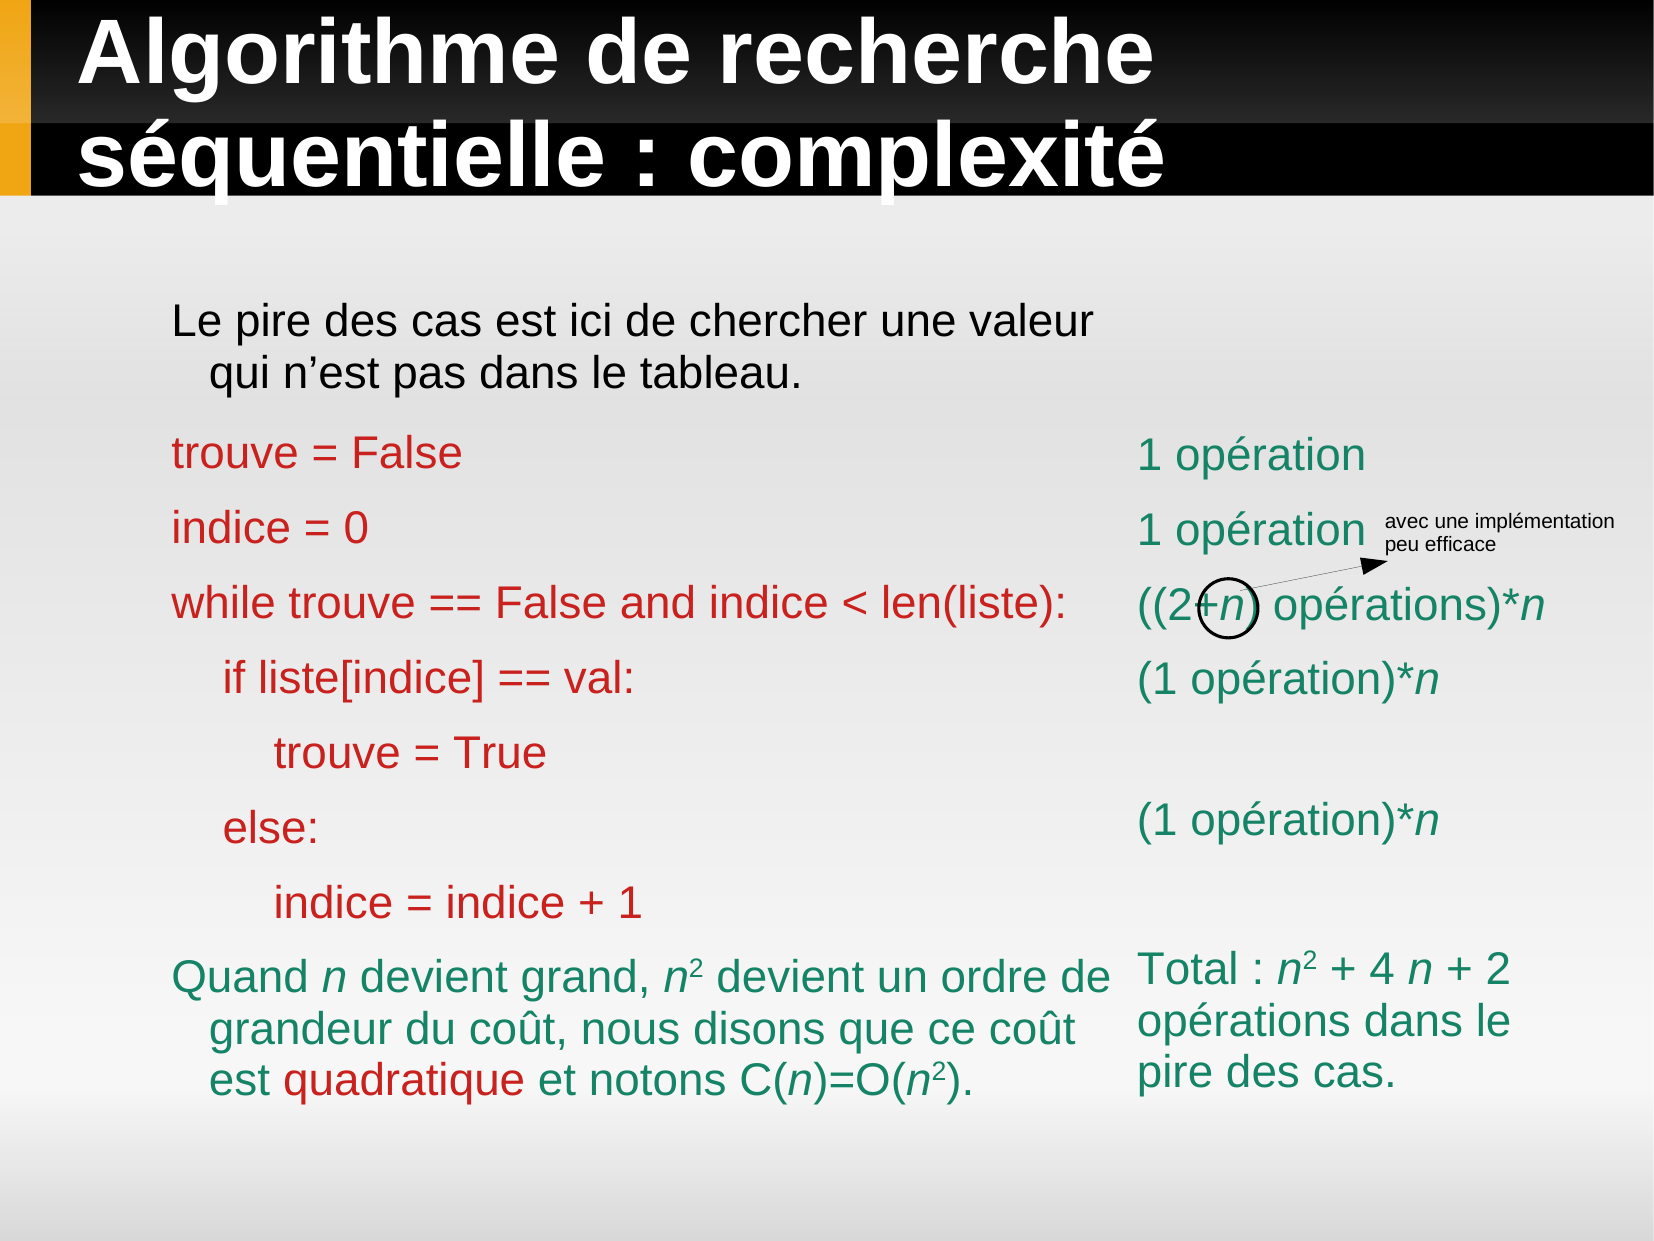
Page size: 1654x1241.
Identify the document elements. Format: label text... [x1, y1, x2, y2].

text_box 1 opération 1 opération ((2+n) opérations)*n (1 opération)*n (1 opération)*n Total : n2 + 4 n + 2 opérations dans le pire des cas. [1122, 295, 1595, 1171]
picture [0, 0, 1654, 1241]
title Algorithme de recherche séquentielle : complexité [76, 0, 1565, 208]
text_box 1 opération 1 opération ((2+n) opérations)*n (1 opération)*n (1 opération)*n Total : n2 + 4 n + 2 opérations dans le pire des cas. [1201, 581, 1256, 636]
list Le pire des cas est ici de chercher une valeur qui n’est pas dans le tableau. trouve = False indice = 0 while trouve == False and indice < len(liste): if liste[indice] == val: trouve = True else: indice = indice + 1 Quand n devient grand, n2 devient un ordre de grandeur du coût, nous disons que ce coût est quadratique et notons C(n)=O(n2). [59, 295, 1123, 1152]
text_box avec une implémentation peu efficace [1370, 501, 1636, 564]
